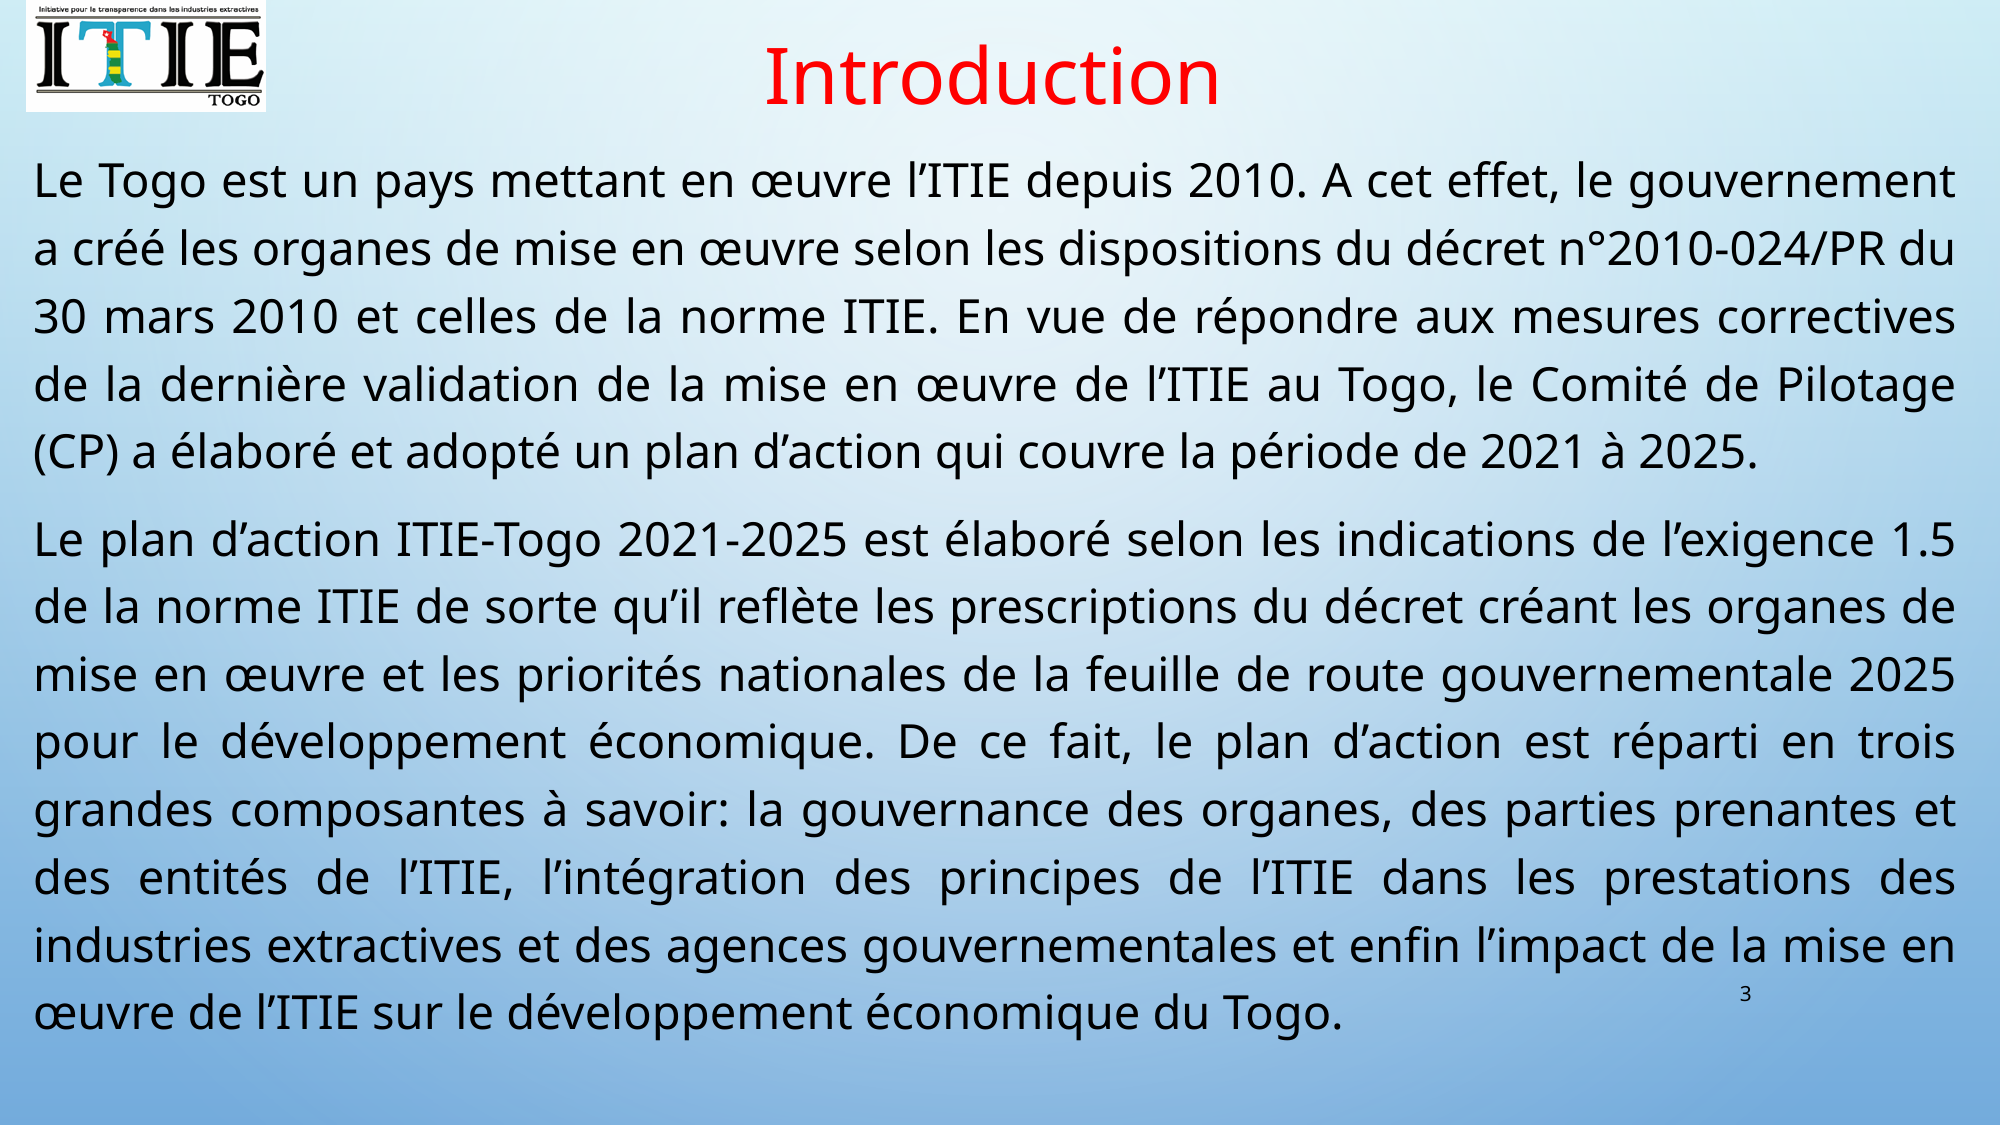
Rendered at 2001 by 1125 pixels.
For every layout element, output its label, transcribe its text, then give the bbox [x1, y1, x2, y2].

picture [26, 0, 266, 112]
list Introduction Le Togo est un pays mettant en œuvre l’ITIE depuis 2010. A cet effet, le gouvernement a créé les organes de mise en œuvre selon les dispositions du décret n°2010-024/PR du 30 mars 2010 et celles de la norme ITIE. En vue de répondre aux mesures correctives de la dernière validation de la mise en œuvre de l’ITIE au Togo, le Comité de Pilotage (CP) a élaboré et adopté un plan d’action qui couvre la période de 2021 à 2025. Le plan d’action ITIE-Togo 2021-2025 est élaboré selon les indications de l’exigence 1.5 de la norme ITIE de sorte qu’il reflète les prescriptions du décret créant les organes de mise en œuvre et les priorités nationales de la feuille de route gouvernementale 2025 pour le développement économique. De ce fait, le plan d’action est réparti en trois grandes composantes à savoir: la gouvernance des organes, des parties prenantes et des entités de l’ITIE, l’intégration des principes de l’ITIE dans les prestations des industries extractives et des agences gouvernementales et enfin l’impact de la mise en œuvre de l’ITIE sur le développement économique du Togo. [18, 0, 1974, 1125]
text_box [1724, 965, 1851, 1025]
